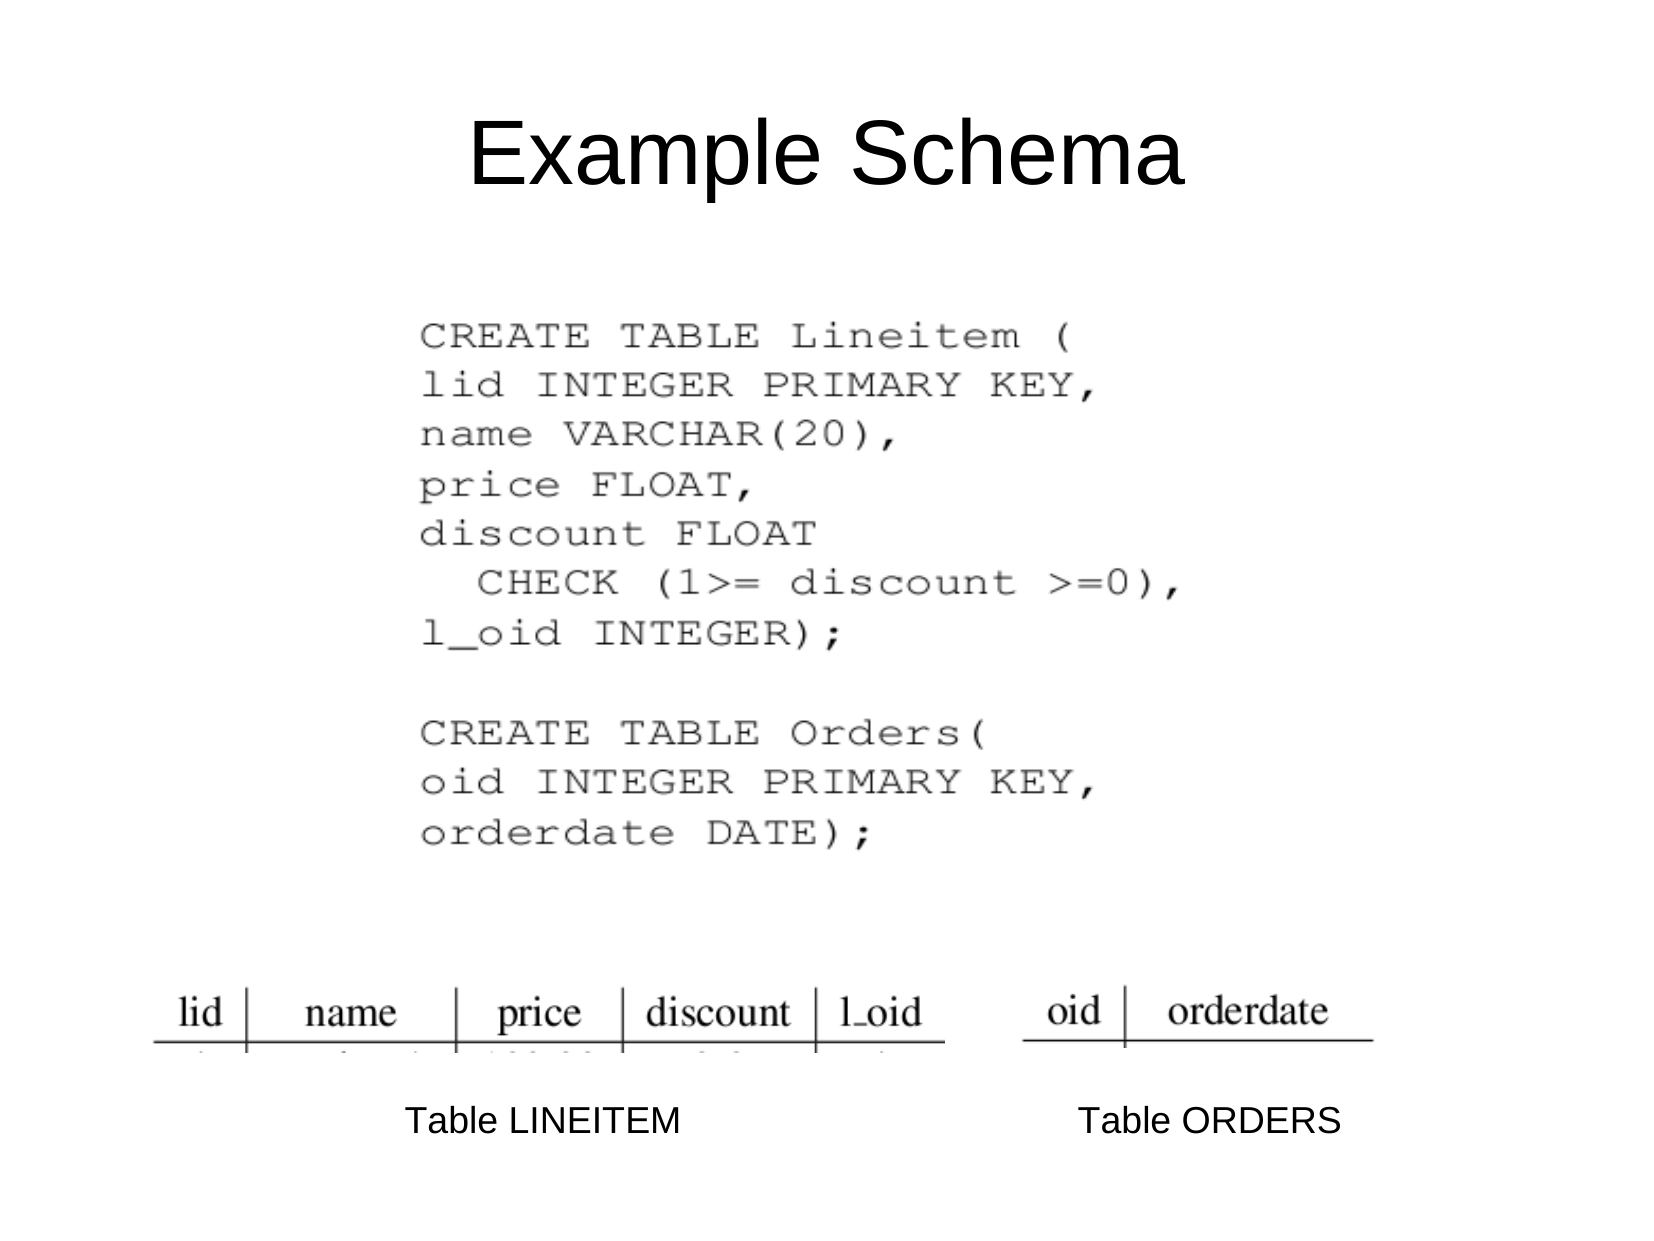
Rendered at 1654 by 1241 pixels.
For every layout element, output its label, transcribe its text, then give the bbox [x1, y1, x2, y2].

picture [265, 295, 1282, 886]
picture [147, 974, 945, 1053]
picture [1005, 977, 1387, 1048]
text_box Table ORDERS [1062, 1092, 1359, 1150]
text_box Table LINEITEM [389, 1092, 715, 1150]
title Example Schema [82, 56, 1571, 250]
